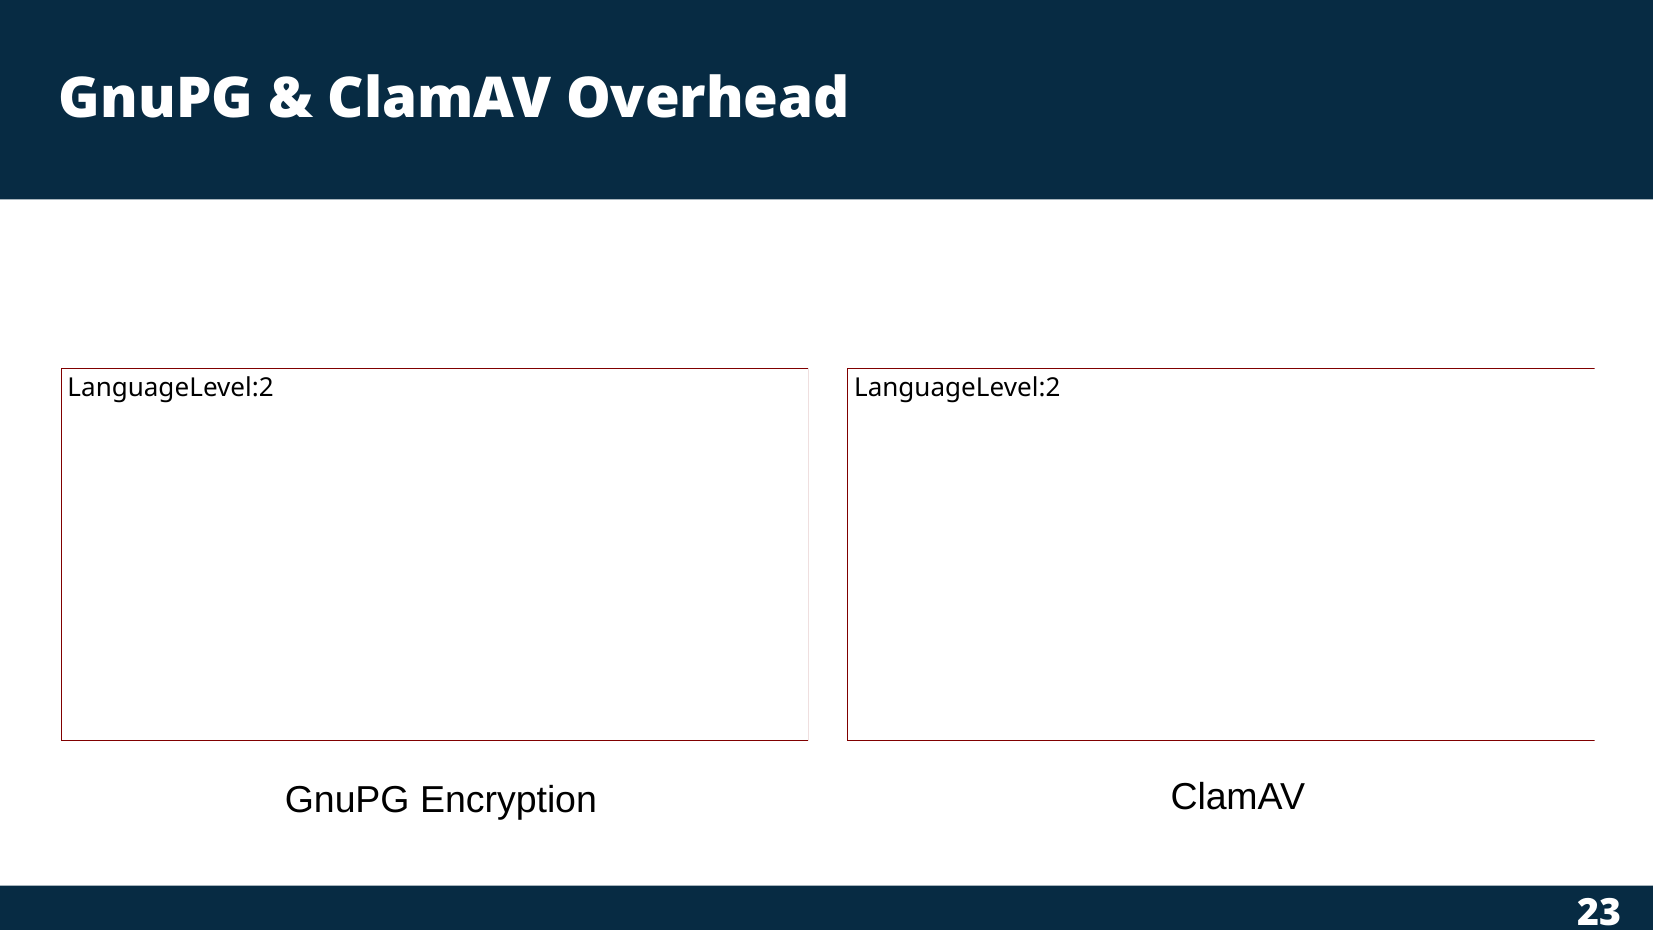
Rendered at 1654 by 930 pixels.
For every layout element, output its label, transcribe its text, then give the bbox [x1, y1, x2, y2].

picture [845, 366, 1595, 741]
picture [58, 366, 809, 741]
text_box GnuPG Encryption [270, 771, 612, 829]
text_box ClamAV [1155, 768, 1321, 826]
title GnuPG & ClamAV Overhead [58, 36, 1594, 155]
